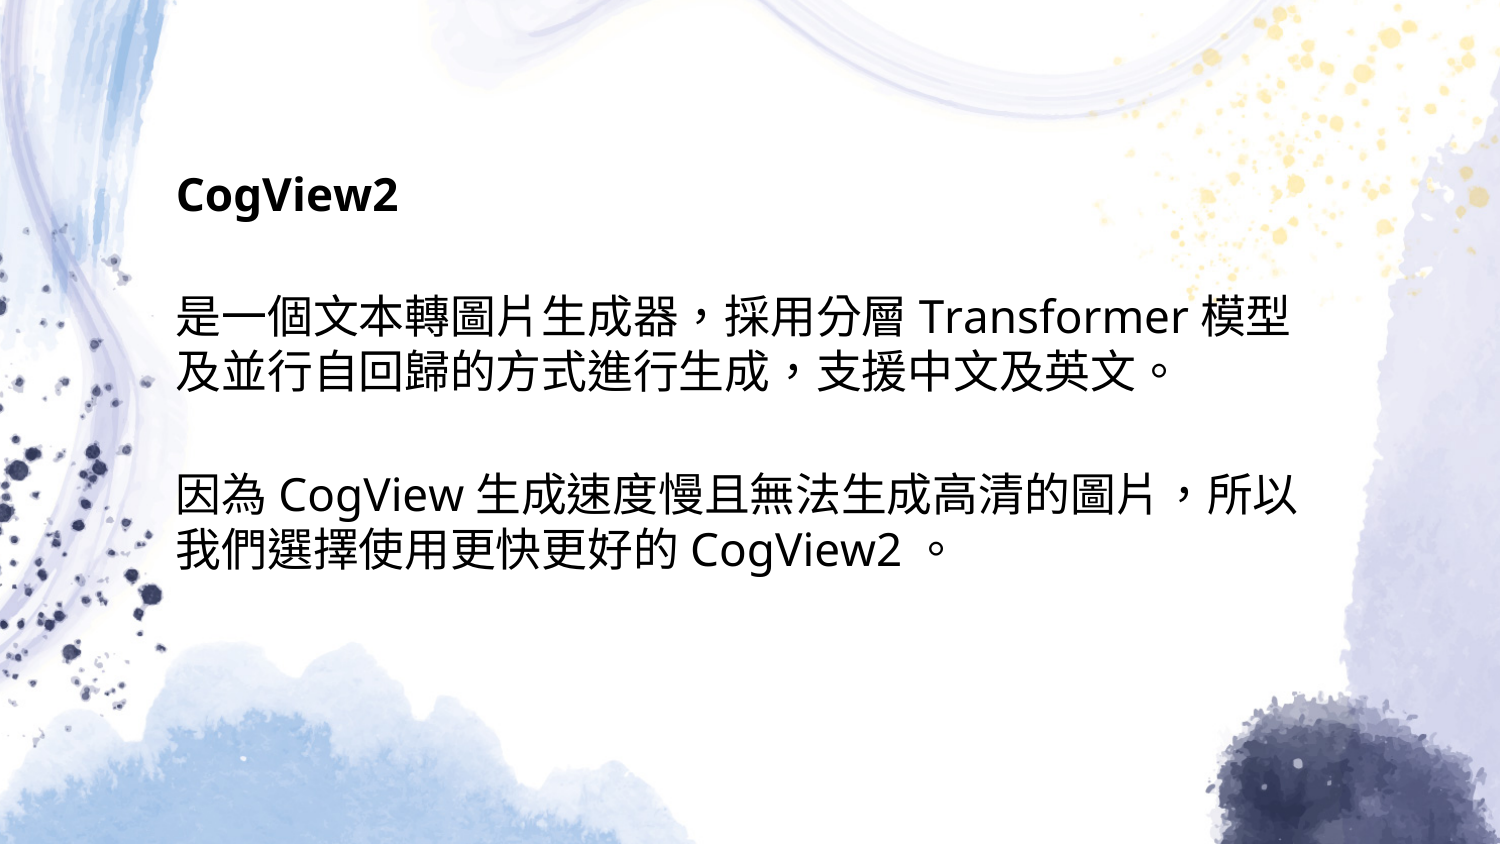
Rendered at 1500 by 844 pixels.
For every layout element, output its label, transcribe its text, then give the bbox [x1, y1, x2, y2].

text_box CogView2 [160, 157, 486, 229]
text_box 因為CogView生成速度慢且無法生成高清的圖片，所以我們選擇使用更快更好的CogView2。 [160, 457, 1340, 584]
text_box 是一個文本轉圖片生成器，採用分層Transformer模型及並行自回歸的方式進行生成，支援中文及英文。 [160, 280, 1340, 407]
